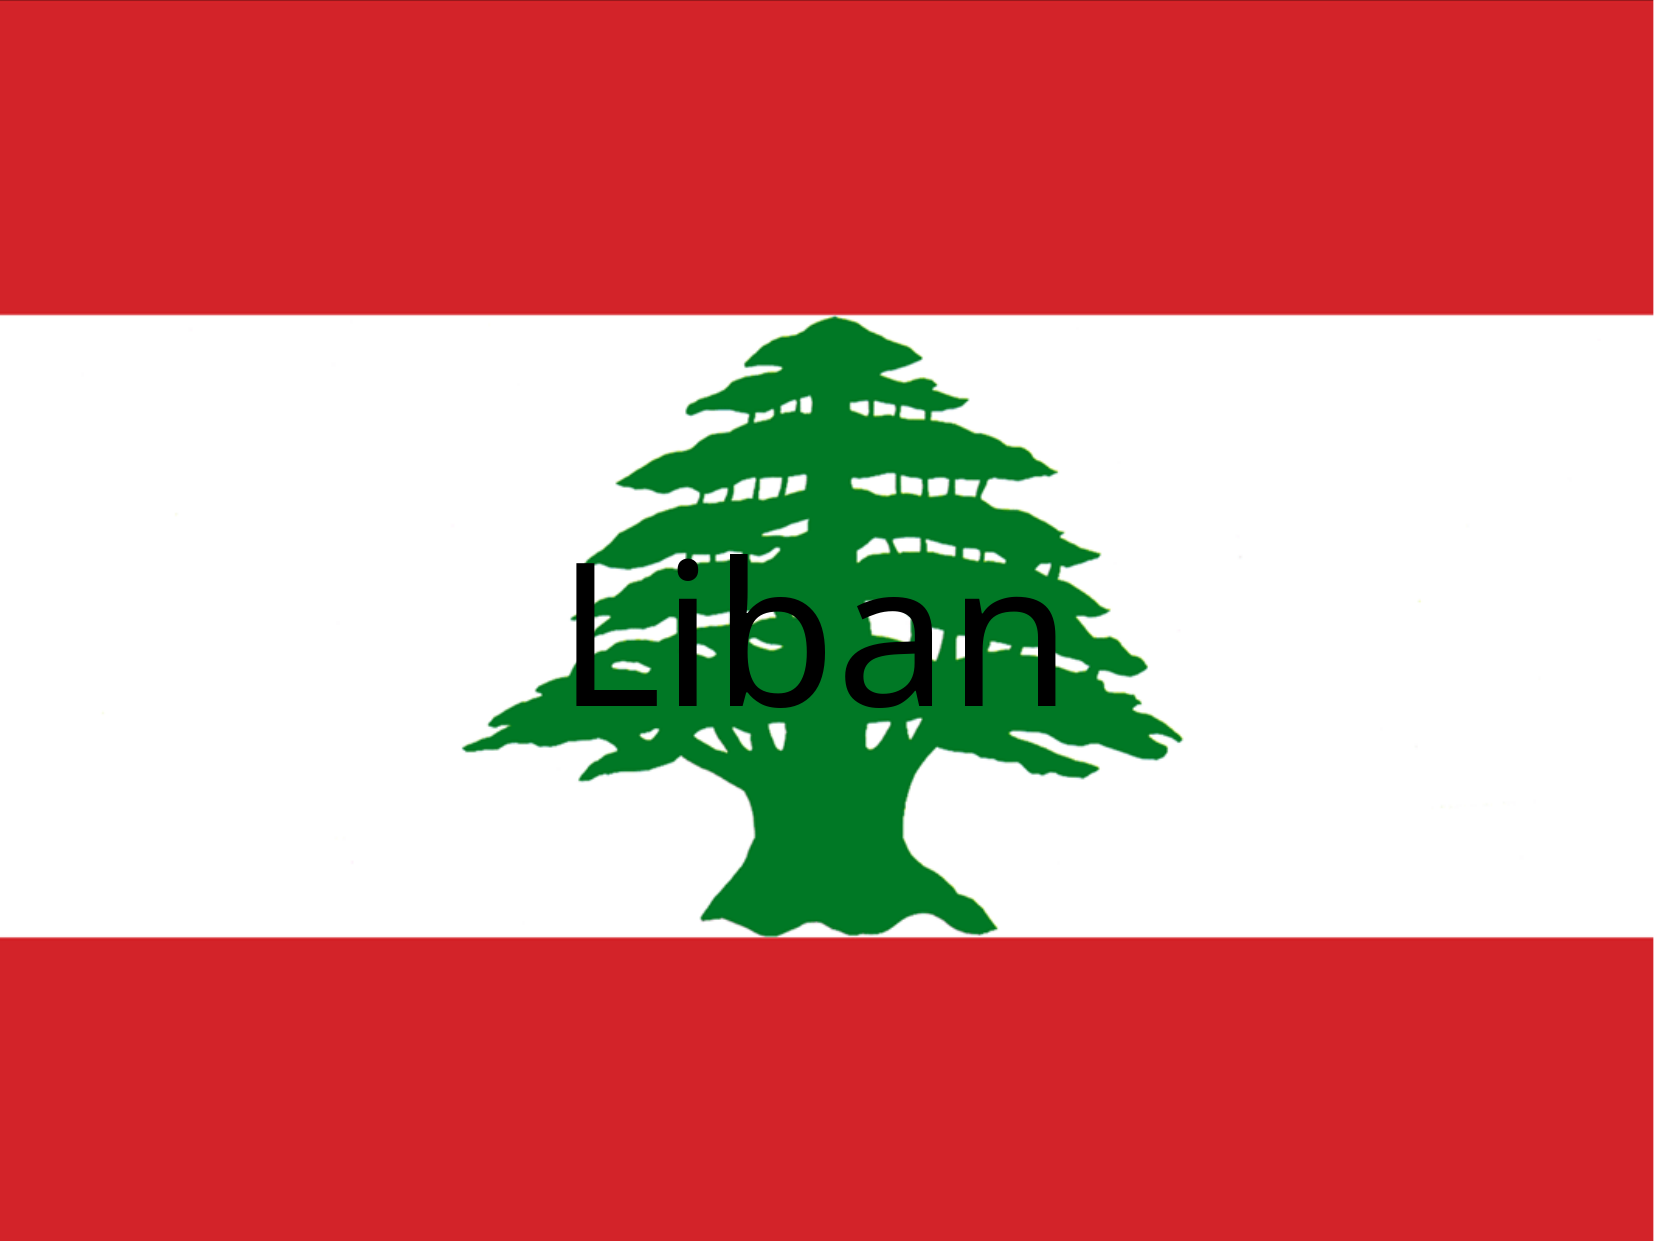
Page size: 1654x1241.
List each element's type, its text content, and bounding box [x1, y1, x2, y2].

title Liban [70, 453, 1559, 804]
picture [0, 0, 1654, 1241]
